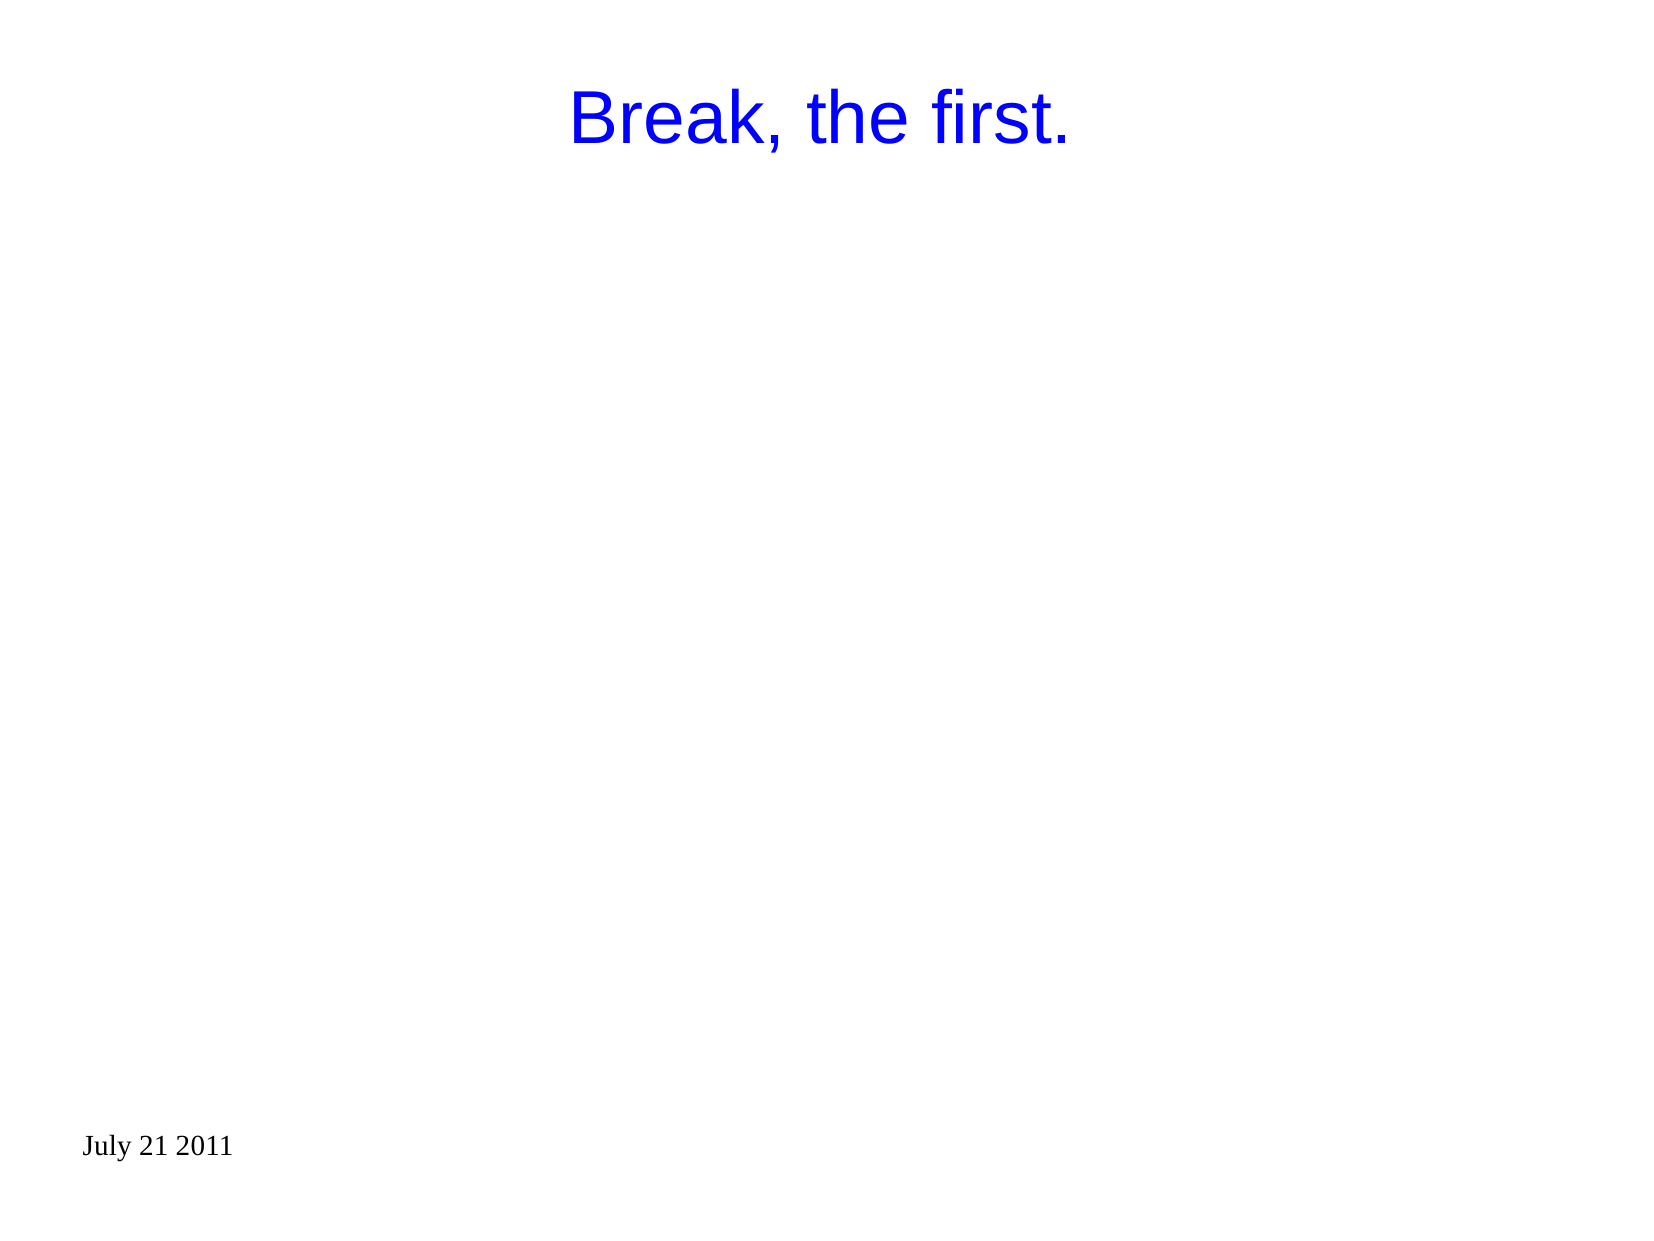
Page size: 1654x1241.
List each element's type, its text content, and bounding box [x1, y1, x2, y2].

title Break, the first. [76, 58, 1565, 178]
